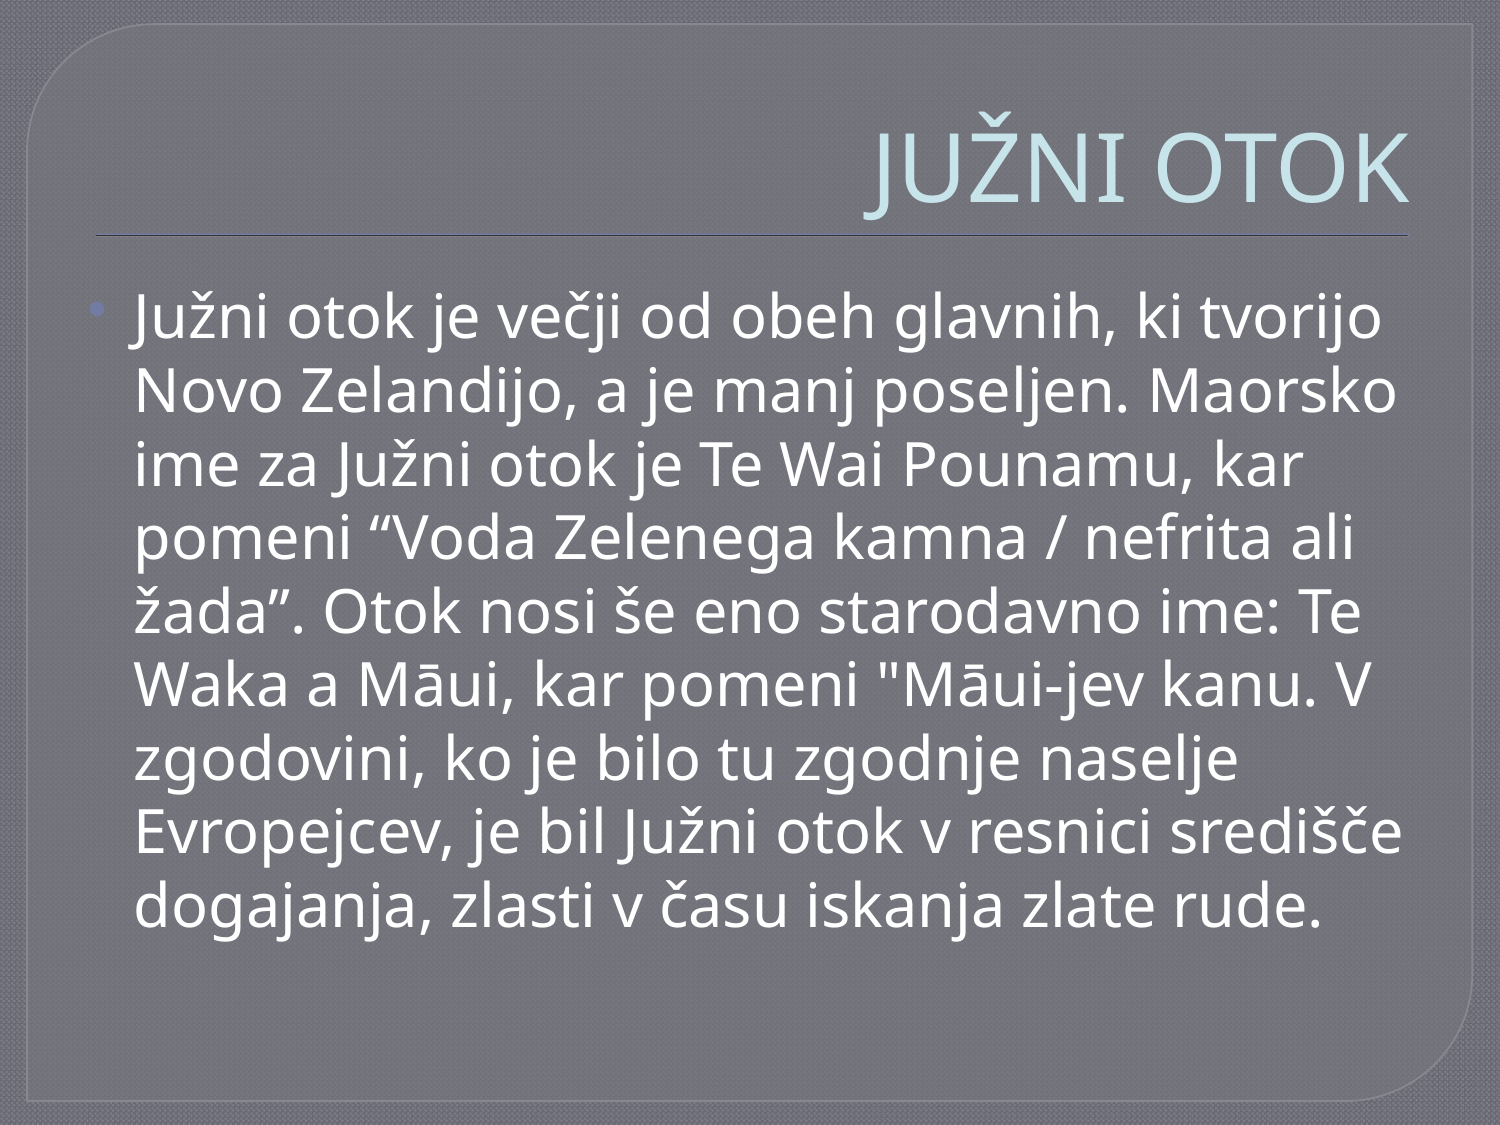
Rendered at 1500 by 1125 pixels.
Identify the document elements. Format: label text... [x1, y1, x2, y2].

list Južni otok je večji od obeh glavnih, ki tvorijo Novo Zelandijo, a je manj poseljen. Maorsko ime za Južni otok je Te Wai Pounamu, kar pomeni “Voda Zelenega kamna / nefrita ali žada”. Otok nosi še eno starodavno ime: Te Waka a Māui, kar pomeni "Māui-jev kanu. V zgodovini, ko je bilo tu zgodnje naselje Evropejcev, je bil Južni otok v resnici središče dogajanja, zlasti v času iskanja zlate rude. [75, 270, 1425, 1013]
picture [0, 0, 1500, 1125]
title JUŽNI OTOK [75, 41, 1425, 230]
